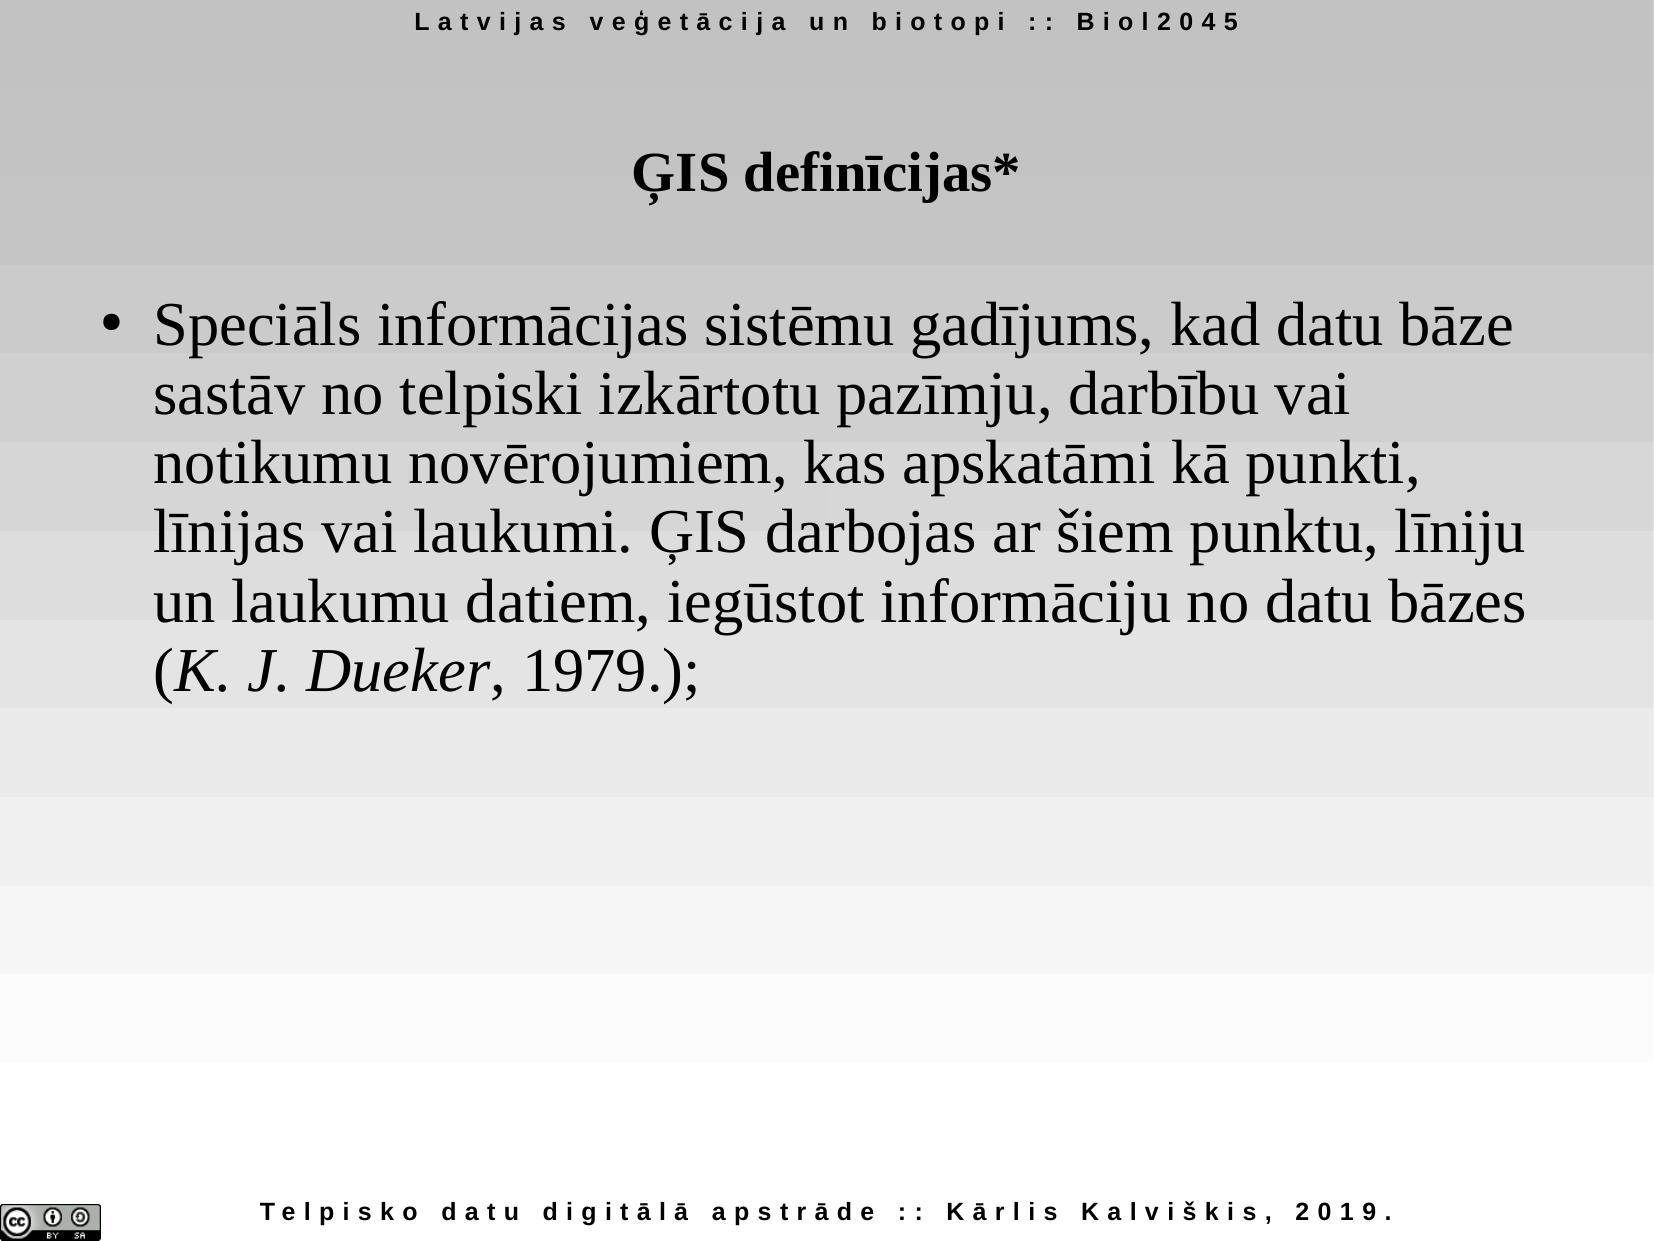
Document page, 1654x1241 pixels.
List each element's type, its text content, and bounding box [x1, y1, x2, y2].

list Speciāls informācijas sistēmu gadījums, kad datu bāze sastāv no telpiski izkārtotu pazīmju, darbību vai notikumu novērojumiem, kas apskatāmi kā punkti, līnijas vai laukumi. ĢIS darbojas ar šiem punktu, līniju un laukumu da­tiem, iegūstot informāciju no datu bāzes (K. J. Dueker, 1979.); [82, 296, 1571, 1113]
title ĢIS definīcijas* [29, 49, 1625, 296]
picture [0, 0, 1654, 1241]
